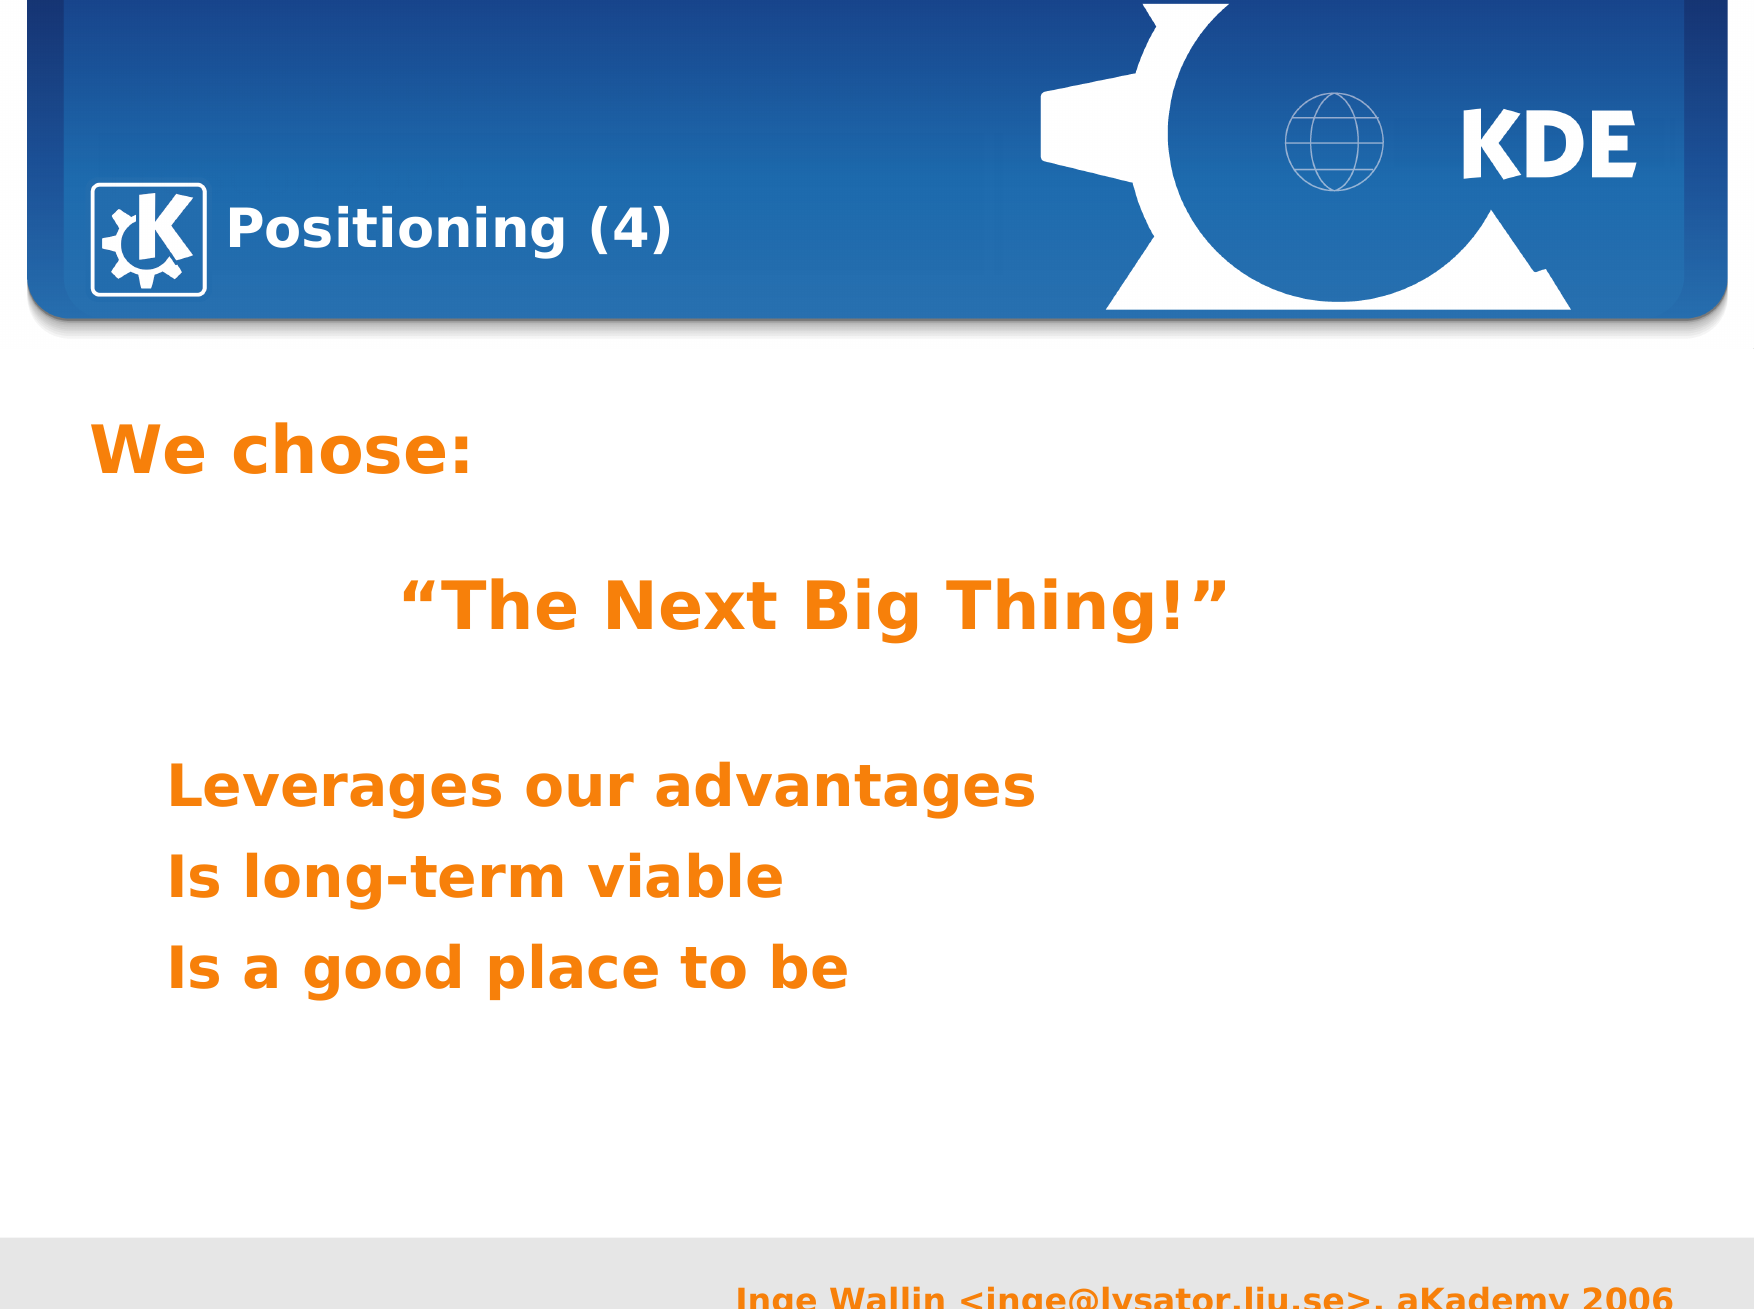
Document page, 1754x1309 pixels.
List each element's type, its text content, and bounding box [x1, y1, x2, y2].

list We chose: “The Next Big Thing!” Leverages our advantages Is long-term viable Is a good place to be [71, 411, 1651, 1163]
title Positioning (4) [225, 187, 1126, 271]
picture [0, 0, 1754, 349]
